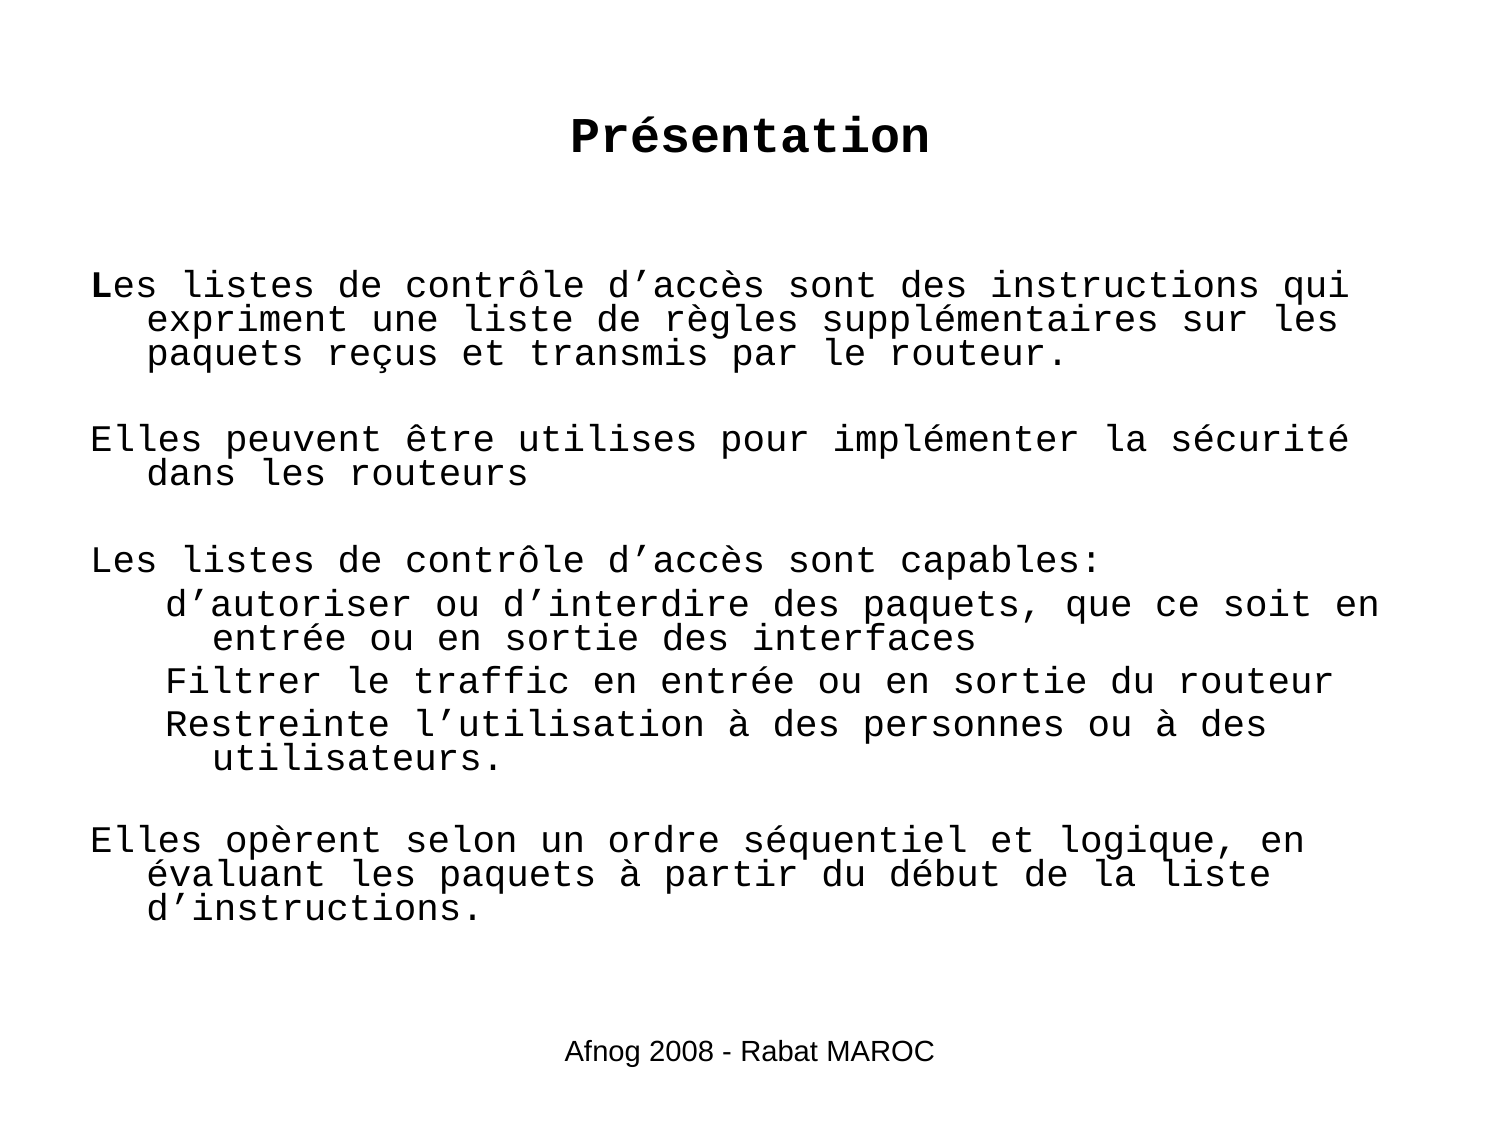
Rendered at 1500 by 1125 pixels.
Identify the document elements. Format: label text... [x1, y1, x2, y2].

list Les listes de contrôle d’accès sont des instructions qui expriment une liste de règles supplémentaires sur les paquets reçus et transmis par le routeur. Elles peuvent être utilises pour implémenter la sécurité dans les routeurs Les listes de contrôle d’accès sont capables: d’autoriser ou d’interdire des paquets, que ce soit en entrée ou en sortie des interfaces Filtrer le traffic en entrée ou en sortie du routeur Restreinte l’utilisation à des personnes ou à des utilisateurs. Elles opèrent selon un ordre séquentiel et logique, en évaluant les paquets à partir du début de la liste d’instructions. [75, 262, 1426, 1006]
title Présentation [75, 45, 1426, 233]
text_box Afnog 2008 - Rabat MAROC [512, 1024, 988, 1103]
